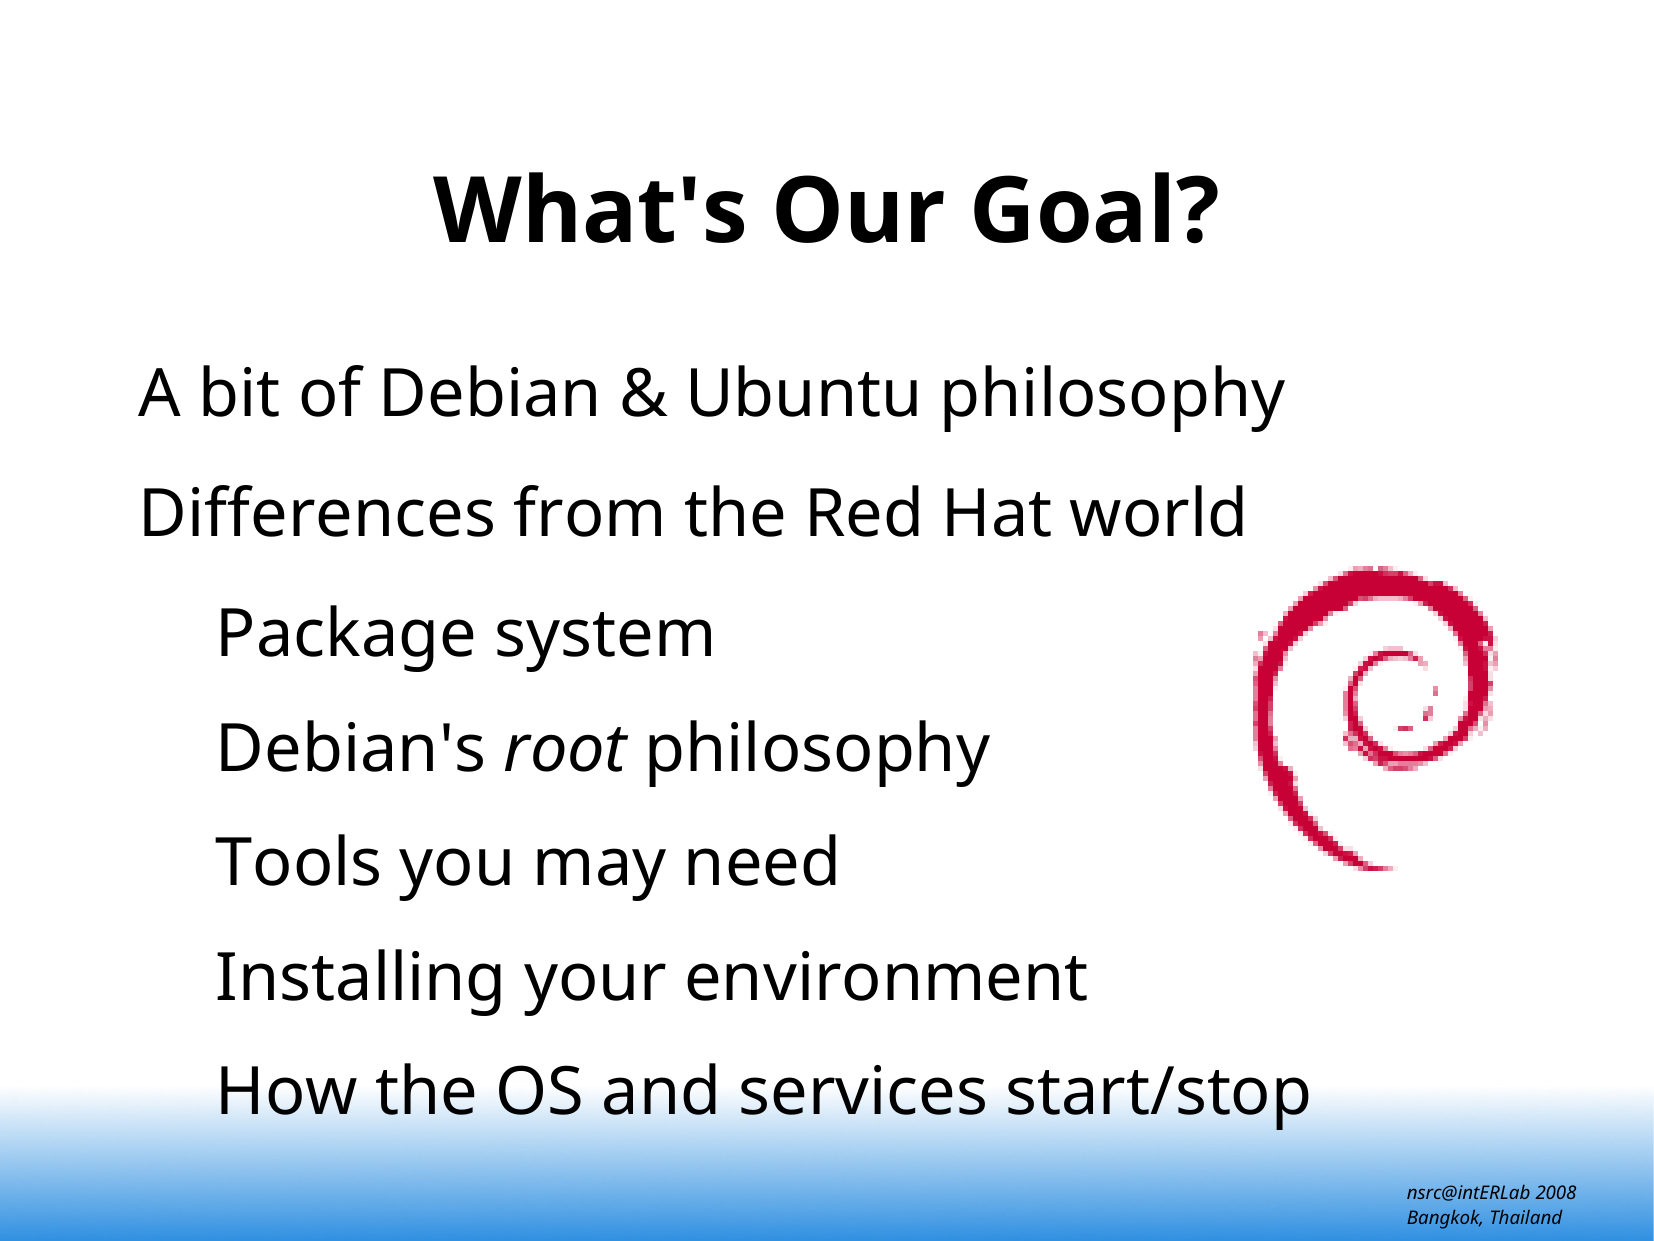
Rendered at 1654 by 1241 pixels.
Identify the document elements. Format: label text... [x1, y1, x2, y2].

title What's Our Goal? [121, 102, 1534, 311]
picture [0, 1083, 1654, 1241]
list A bit of Debian & Ubuntu philosophy Differences from the Red Hat world Package system Debian's root philosophy Tools you may need Installing your environment How the OS and services start/stop [121, 344, 1567, 1135]
picture [1253, 566, 1503, 871]
